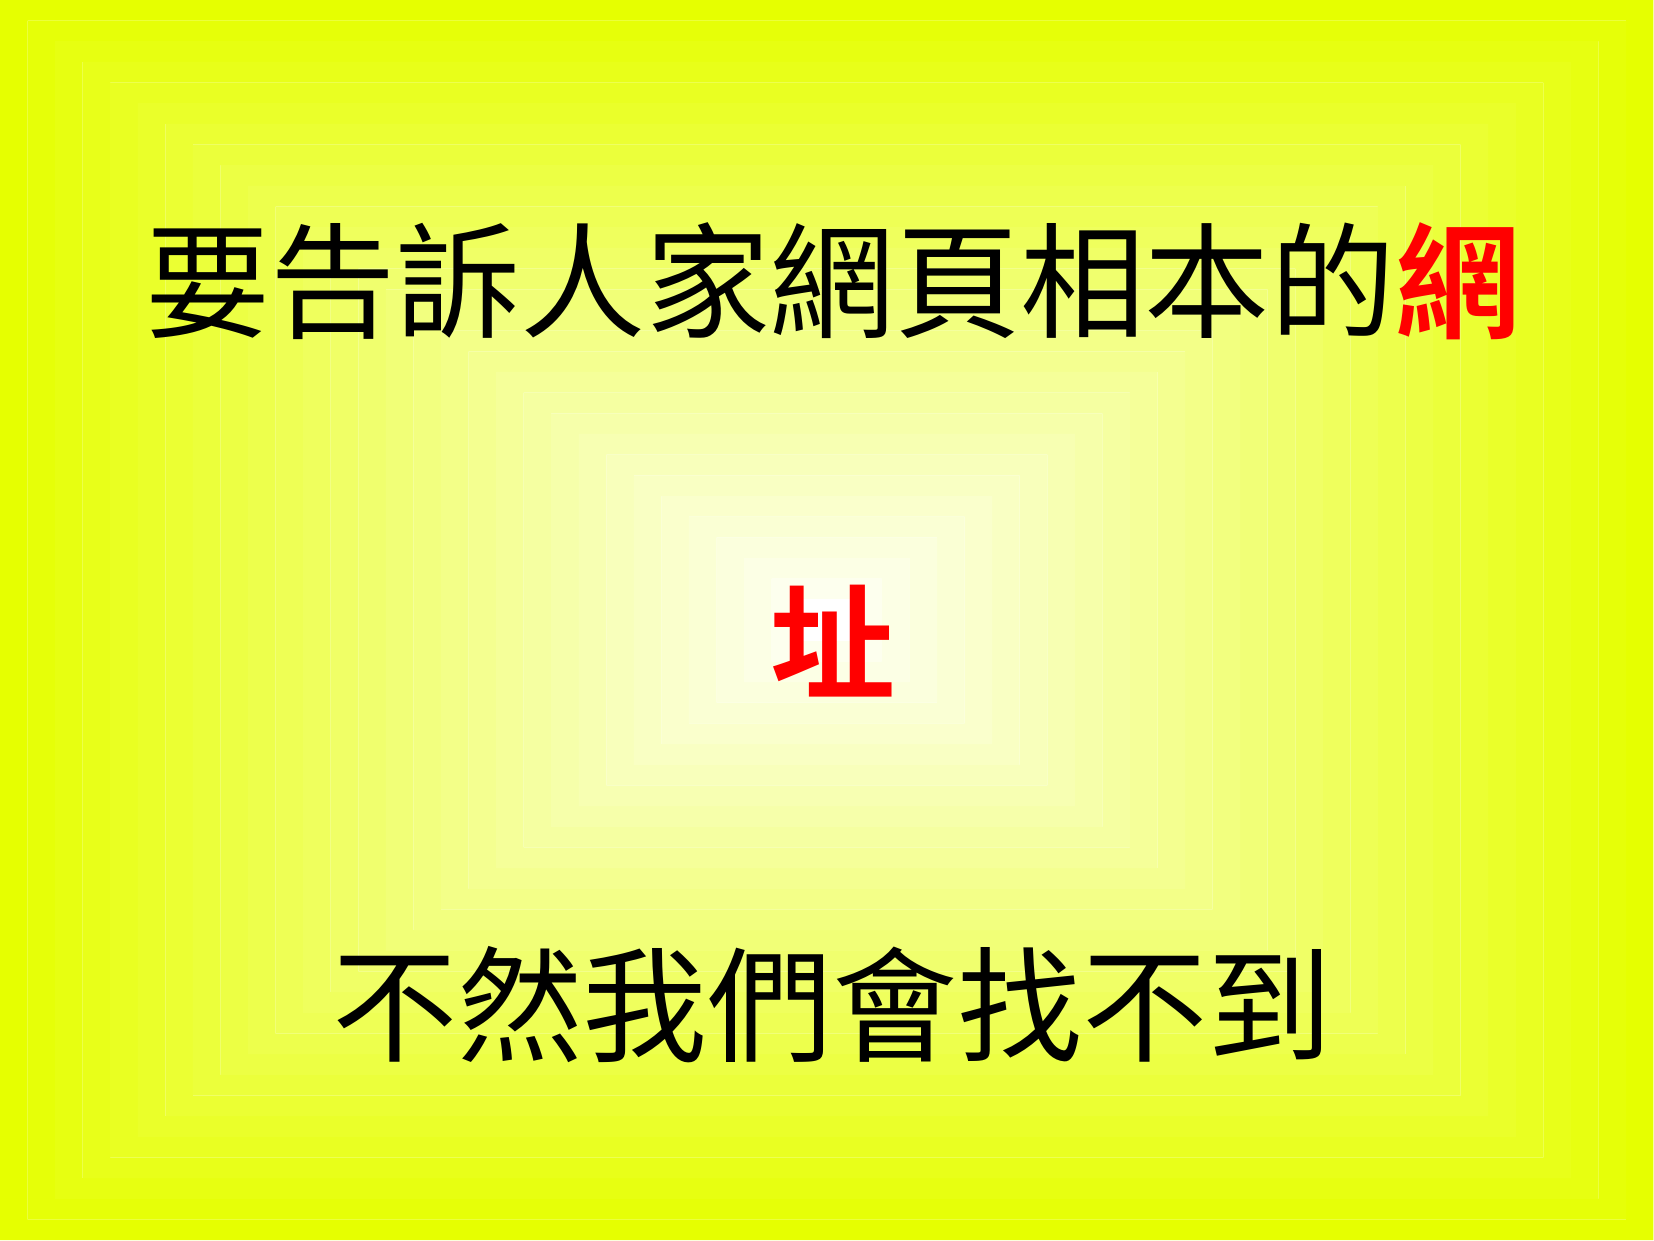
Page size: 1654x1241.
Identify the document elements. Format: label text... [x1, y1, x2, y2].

title 要告訴人家網頁相本的網址 不然我們會找不到 [88, 357, 1577, 734]
